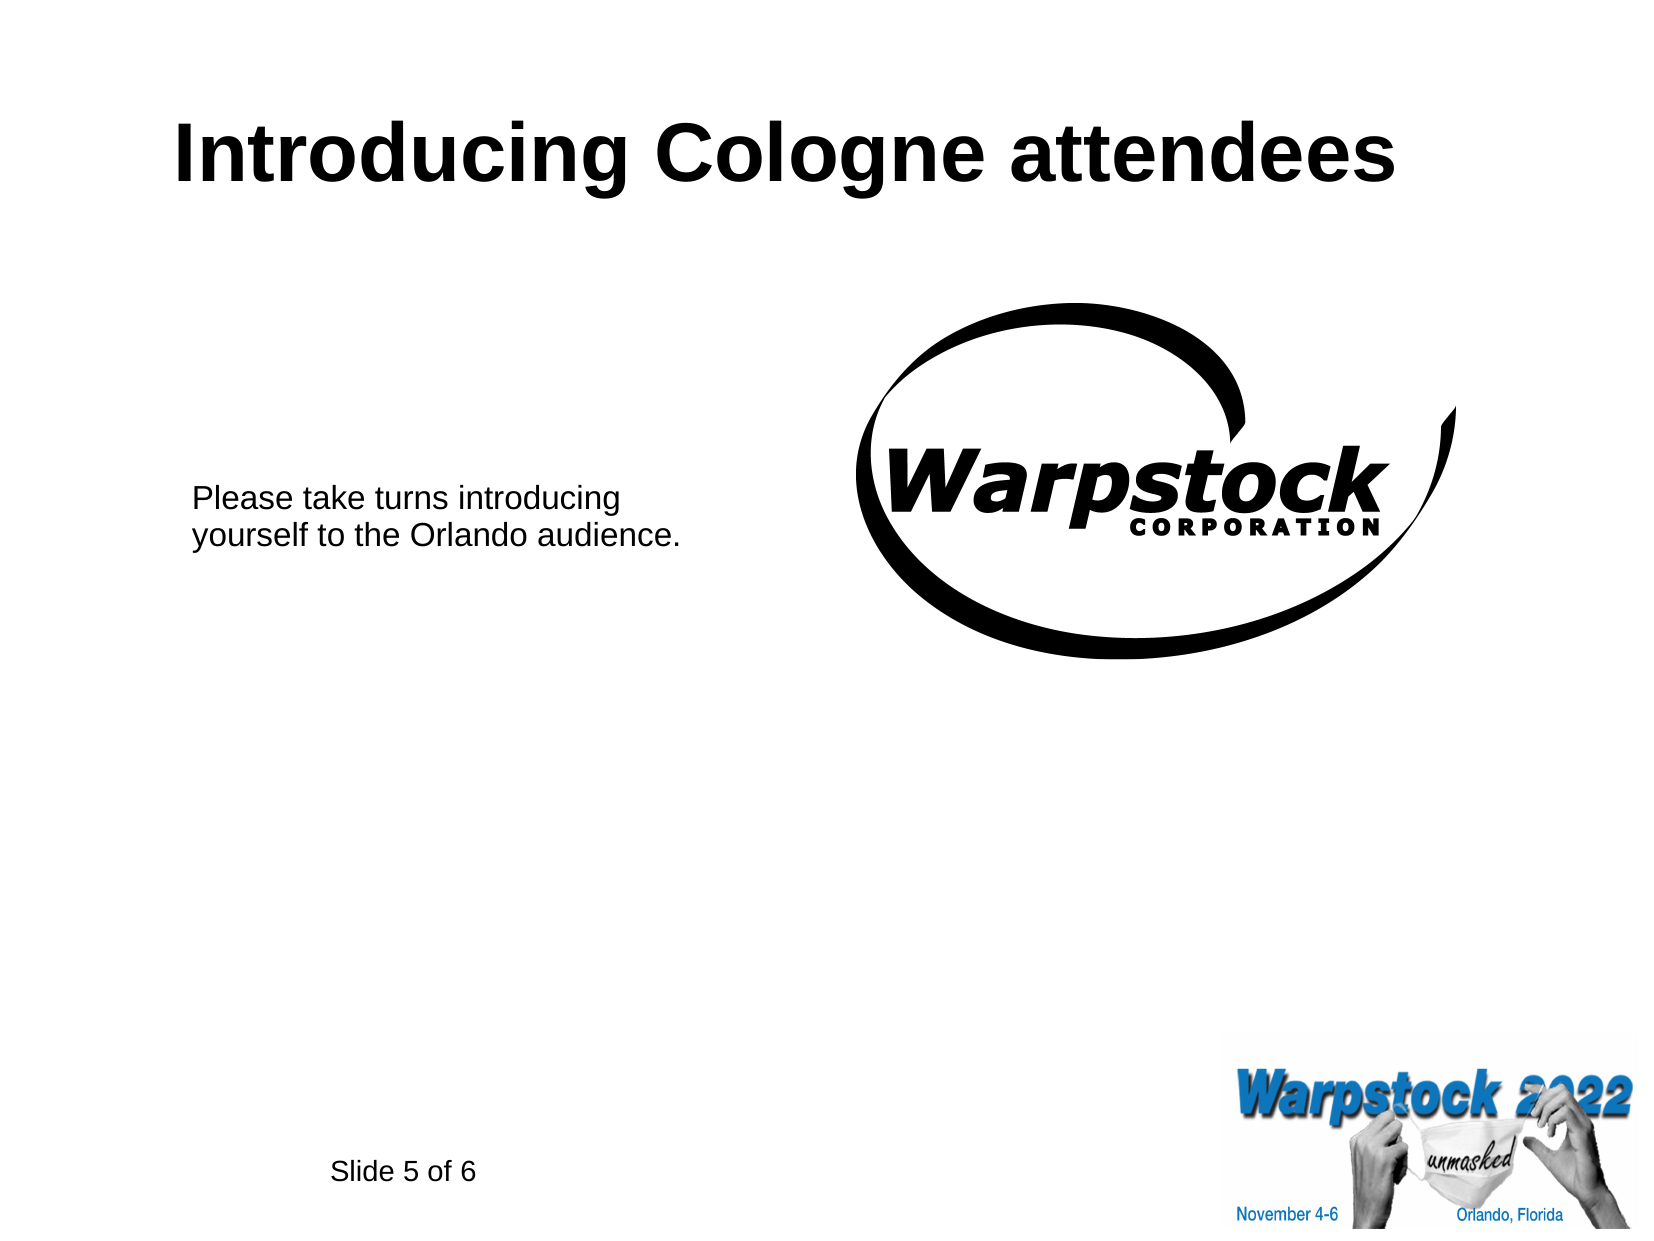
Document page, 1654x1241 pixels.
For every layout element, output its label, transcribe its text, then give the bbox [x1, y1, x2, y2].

picture [856, 295, 1456, 667]
picture [1222, 1033, 1639, 1229]
text_box Please take turns introducing yourself to the Orlando audience. [177, 472, 709, 562]
title Introducing Cologne attendees [173, 49, 1420, 257]
